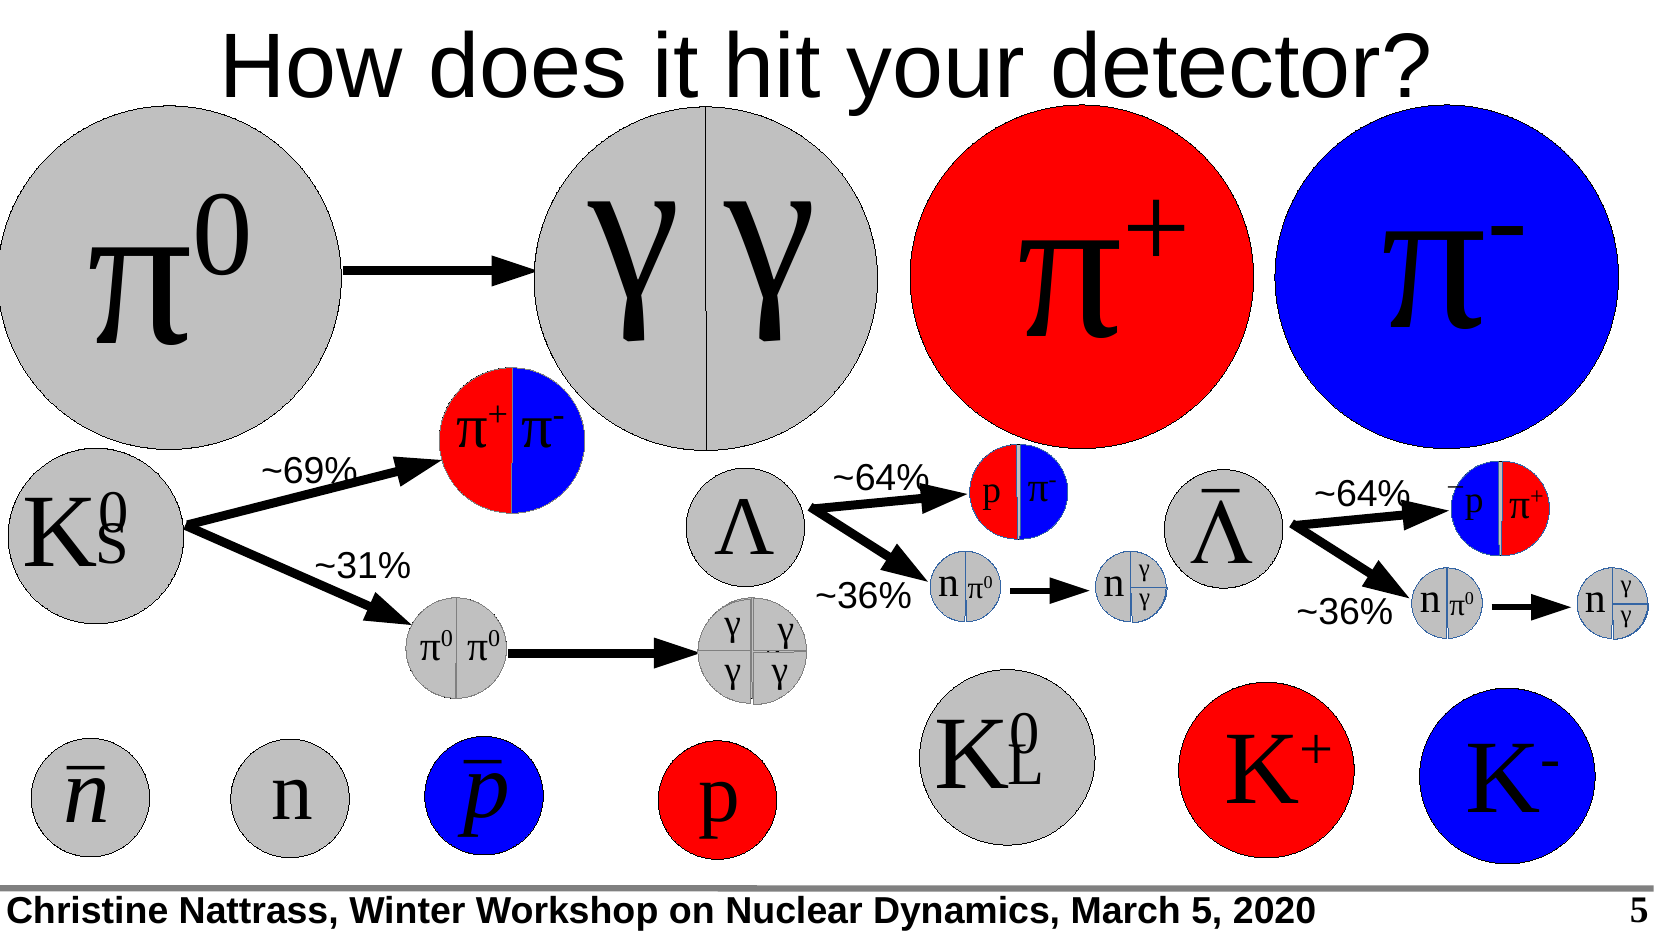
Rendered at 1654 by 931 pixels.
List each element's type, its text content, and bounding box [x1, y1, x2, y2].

chart [448, 734, 520, 838]
text_box ~64% [817, 448, 968, 503]
text_box K0 [145, 466, 181, 602]
text_box n [1404, 568, 1468, 632]
text_box π- [1367, 135, 1619, 391]
text_box γ [709, 104, 842, 351]
text_box [910, 104, 1202, 449]
text_box π0 [953, 563, 1016, 627]
text_box K+ [1209, 703, 1352, 839]
text_box π+ [1494, 473, 1568, 537]
text_box [950, 824, 1034, 846]
text_box n [1088, 551, 1124, 615]
text_box π- [1012, 456, 1086, 545]
text_box p [967, 461, 1012, 518]
chart [1180, 484, 1264, 570]
text_box ~64% [1299, 465, 1450, 520]
text_box [38, 602, 122, 624]
text_box [686, 490, 699, 565]
text_box [729, 699, 751, 704]
text_box L [992, 675, 1056, 841]
text_box π0 [700, 615, 709, 634]
text_box γ [770, 641, 817, 699]
text_box n [256, 738, 399, 846]
text_box π0 [700, 669, 706, 680]
text_box [31, 745, 150, 857]
text_box [1056, 824, 1065, 831]
text_box π0 [452, 615, 516, 680]
text_box [534, 106, 878, 451]
text_box [0, 105, 285, 450]
text_box π+ [1002, 144, 1254, 400]
text_box [753, 699, 778, 705]
text_box [1469, 461, 1534, 473]
text_box γ [709, 641, 770, 699]
text_box n [923, 551, 987, 615]
text_box [424, 748, 544, 855]
text_box π0 [405, 615, 452, 680]
text_box ~31% [299, 536, 450, 594]
text_box Λ [699, 472, 842, 581]
text_box K0 [1056, 687, 1093, 824]
text_box [1178, 682, 1324, 837]
text_box ~36% [800, 566, 951, 624]
text_box π+ [441, 383, 506, 479]
text_box γ [1605, 563, 1654, 592]
text_box [954, 669, 1038, 687]
text_box π0 [72, 150, 325, 406]
text_box ~64% [943, 495, 967, 506]
text_box [1460, 536, 1540, 556]
text_box [1132, 619, 1148, 623]
text_box [230, 749, 326, 858]
text_box S [80, 454, 145, 620]
title How does it hit your detector? [82, 14, 1571, 117]
chart [56, 739, 118, 844]
text_box [981, 444, 1052, 461]
text_box [145, 602, 154, 609]
text_box [1274, 104, 1576, 449]
text_box [1212, 839, 1321, 858]
text_box γ [762, 600, 823, 658]
text_box γ [573, 104, 706, 351]
text_box n [1570, 568, 1605, 632]
text_box Λ [829, 511, 842, 521]
text_box [724, 468, 767, 472]
text_box [697, 619, 709, 683]
text_box `p [1431, 471, 1503, 536]
text_box [1457, 848, 1558, 864]
text_box K- [1450, 712, 1593, 848]
text_box [1419, 688, 1568, 843]
text_box γ [1605, 592, 1654, 636]
text_box [1180, 485, 1283, 589]
text_box [1164, 488, 1180, 569]
text_box [720, 581, 771, 587]
text_box [1613, 636, 1629, 640]
text_box K0 [8, 466, 80, 602]
text_box γ [1124, 576, 1188, 619]
text_box [1184, 469, 1263, 484]
text_box π0 [1434, 579, 1498, 644]
text_box ~69% [246, 442, 397, 500]
text_box [325, 204, 342, 351]
text_box K0 [919, 687, 992, 824]
text_box γ [1124, 546, 1186, 576]
text_box [418, 597, 495, 615]
text_box [1592, 632, 1612, 639]
text_box p [683, 739, 826, 848]
text_box [1110, 615, 1131, 622]
text_box [43, 448, 128, 466]
text_box π- [506, 383, 589, 479]
text_box ~36% [1281, 583, 1432, 641]
text_box [977, 518, 1012, 539]
text_box [466, 367, 557, 383]
text_box [450, 479, 574, 514]
text_box [417, 680, 496, 699]
text_box γ [709, 594, 770, 641]
text_box [658, 751, 753, 860]
